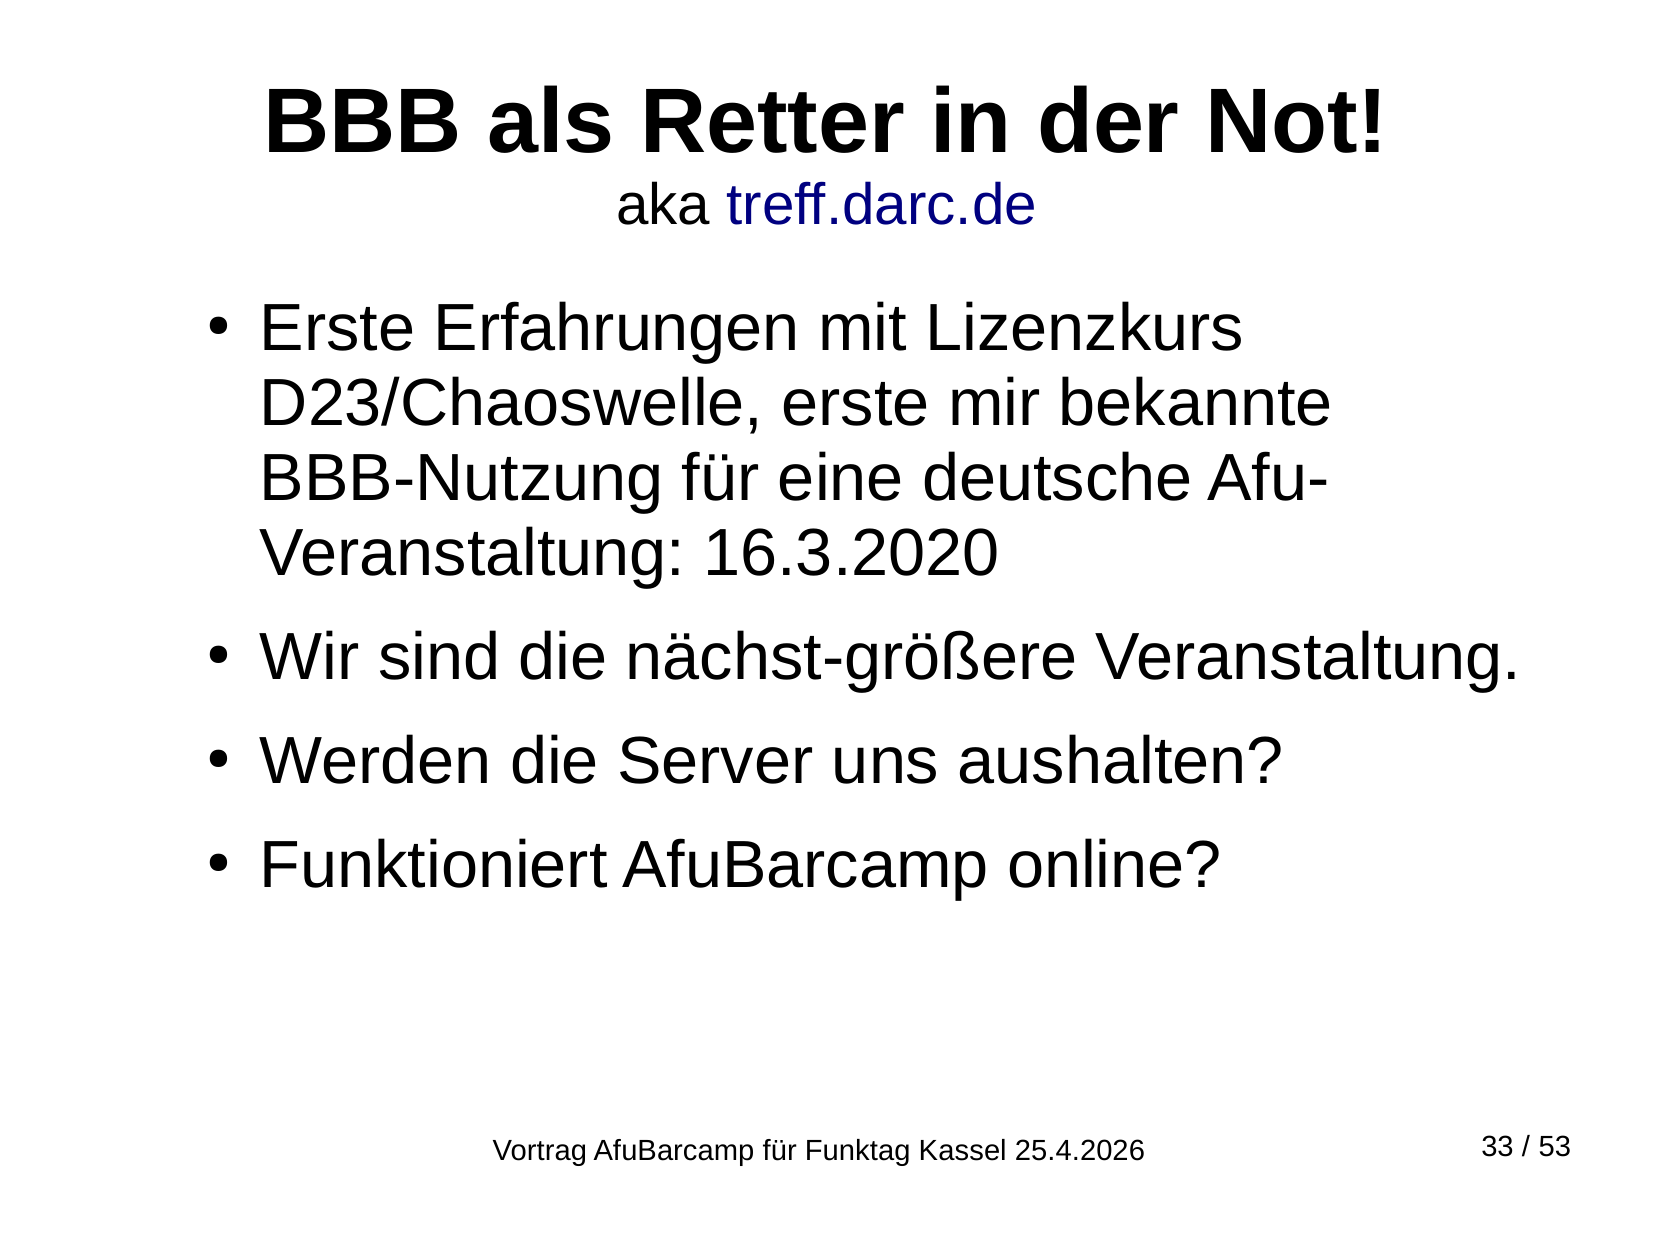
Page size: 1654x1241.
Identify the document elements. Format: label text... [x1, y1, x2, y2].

title BBB als Retter in der Not! aka treff.darc.de [82, 49, 1571, 257]
list Erste Erfahrungen mit Lizenzkurs D23/Chaoswelle, erste mir bekannte BBB-Nutzung für eine deutsche Afu-Veranstaltung: 16.3.2020 Wir sind die nächst-größere Veranstaltung. Werden die Server uns aushalten? Funktioniert AfuBarcamp online? [188, 290, 1548, 969]
